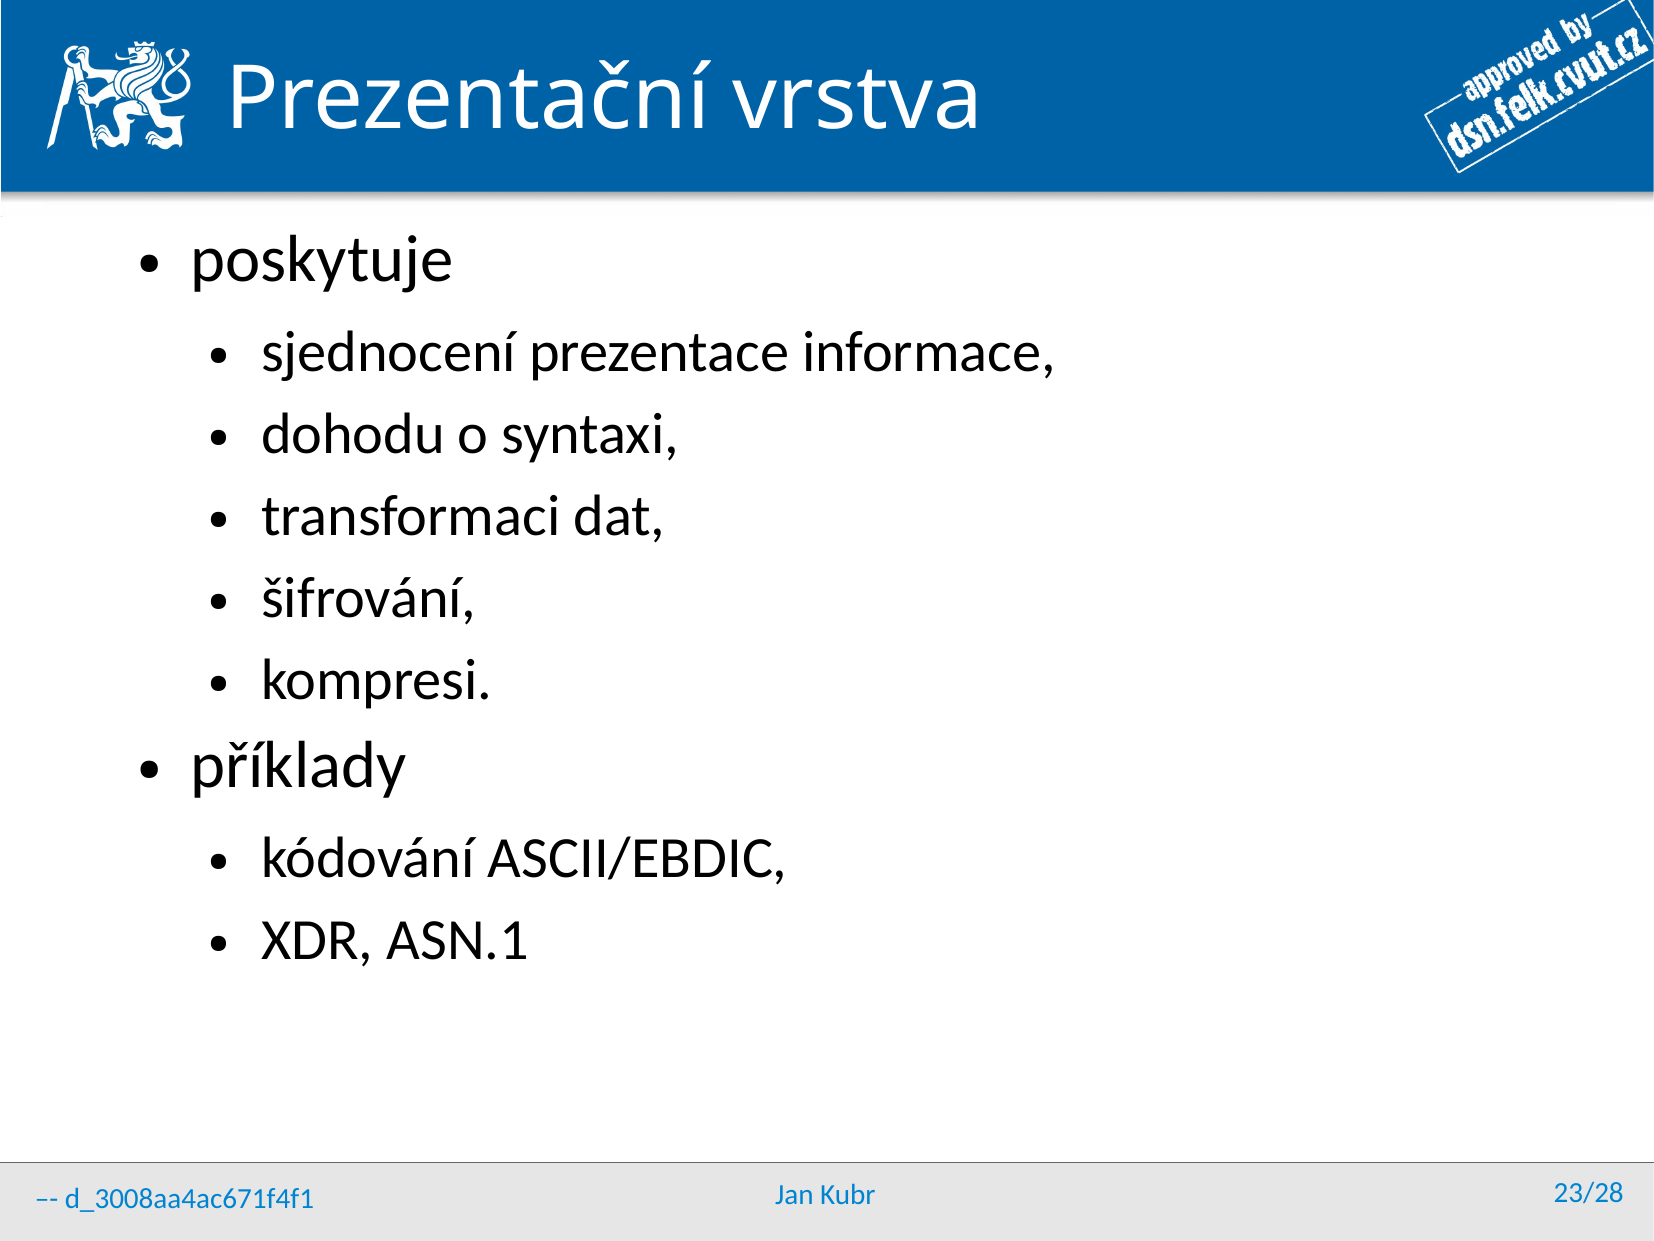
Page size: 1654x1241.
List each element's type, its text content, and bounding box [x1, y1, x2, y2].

picture [1, 0, 1654, 217]
title Prezentační vrstva [225, 0, 1426, 188]
list poskytuje sjednocení prezentace informace, dohodu o syntaxi, transformaci dat, šifrování, kompresi. příklady kódování ASCII/EBDIC, XDR, ASN.1 [119, 231, 1532, 1095]
